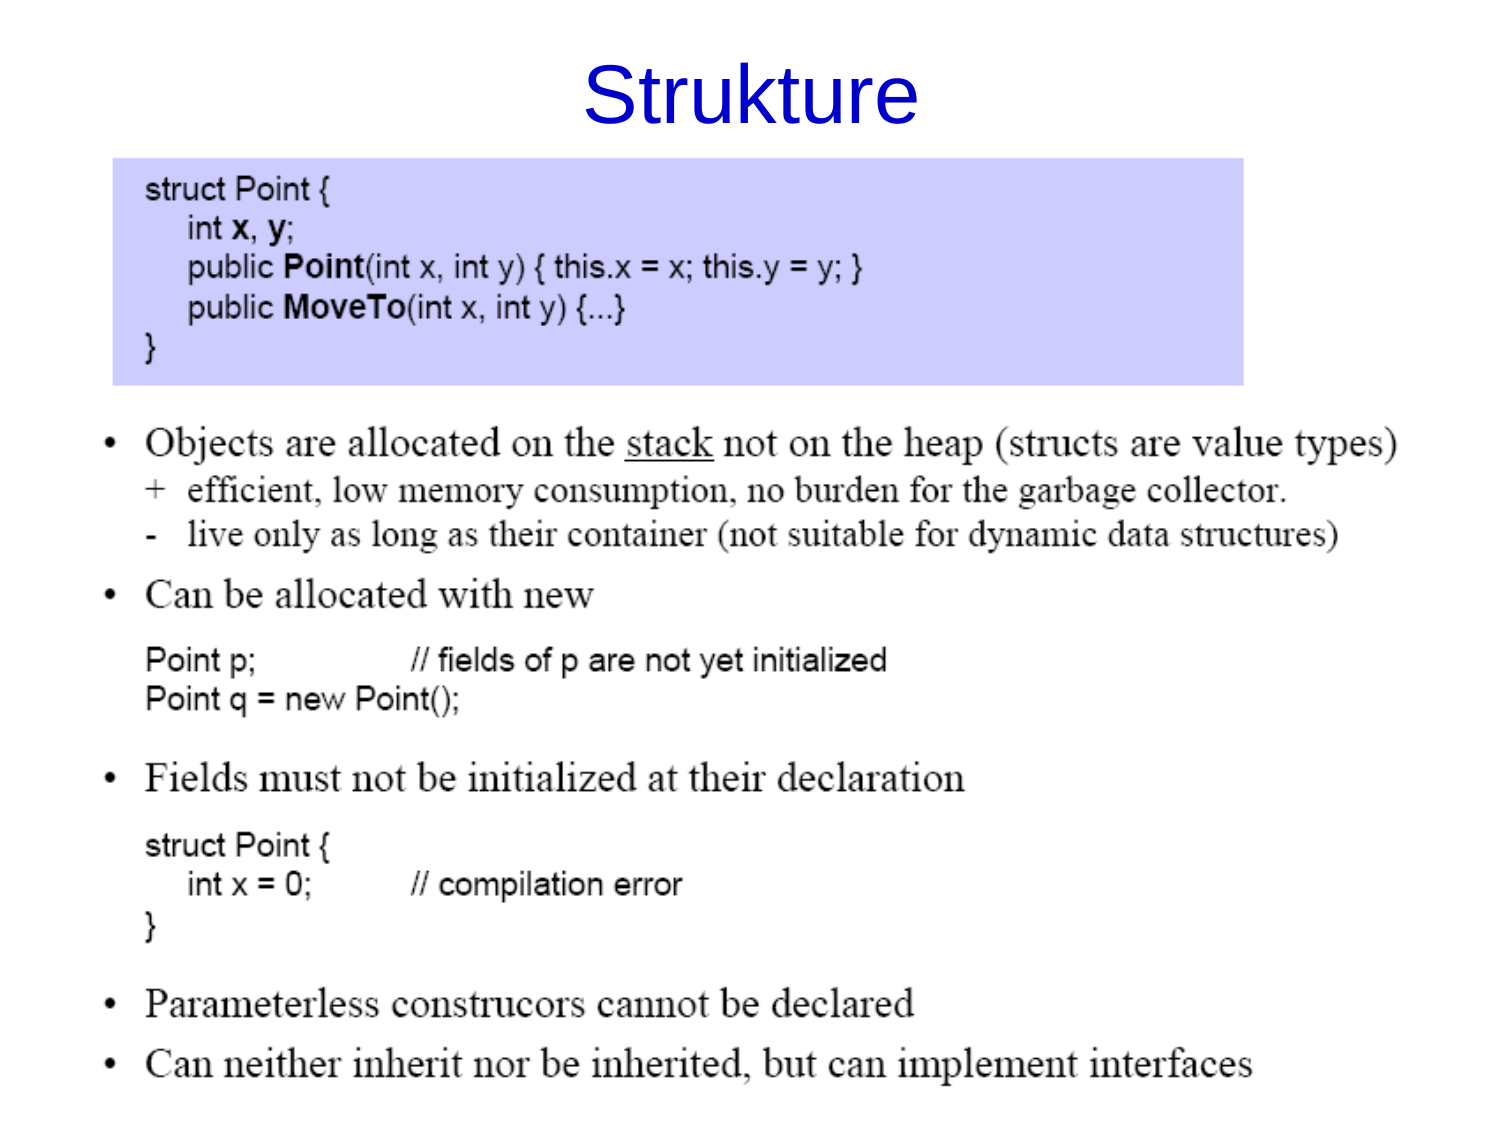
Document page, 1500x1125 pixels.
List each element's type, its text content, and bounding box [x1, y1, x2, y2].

text_box [76, 139, 1424, 1112]
title Strukture [76, 30, 1427, 149]
